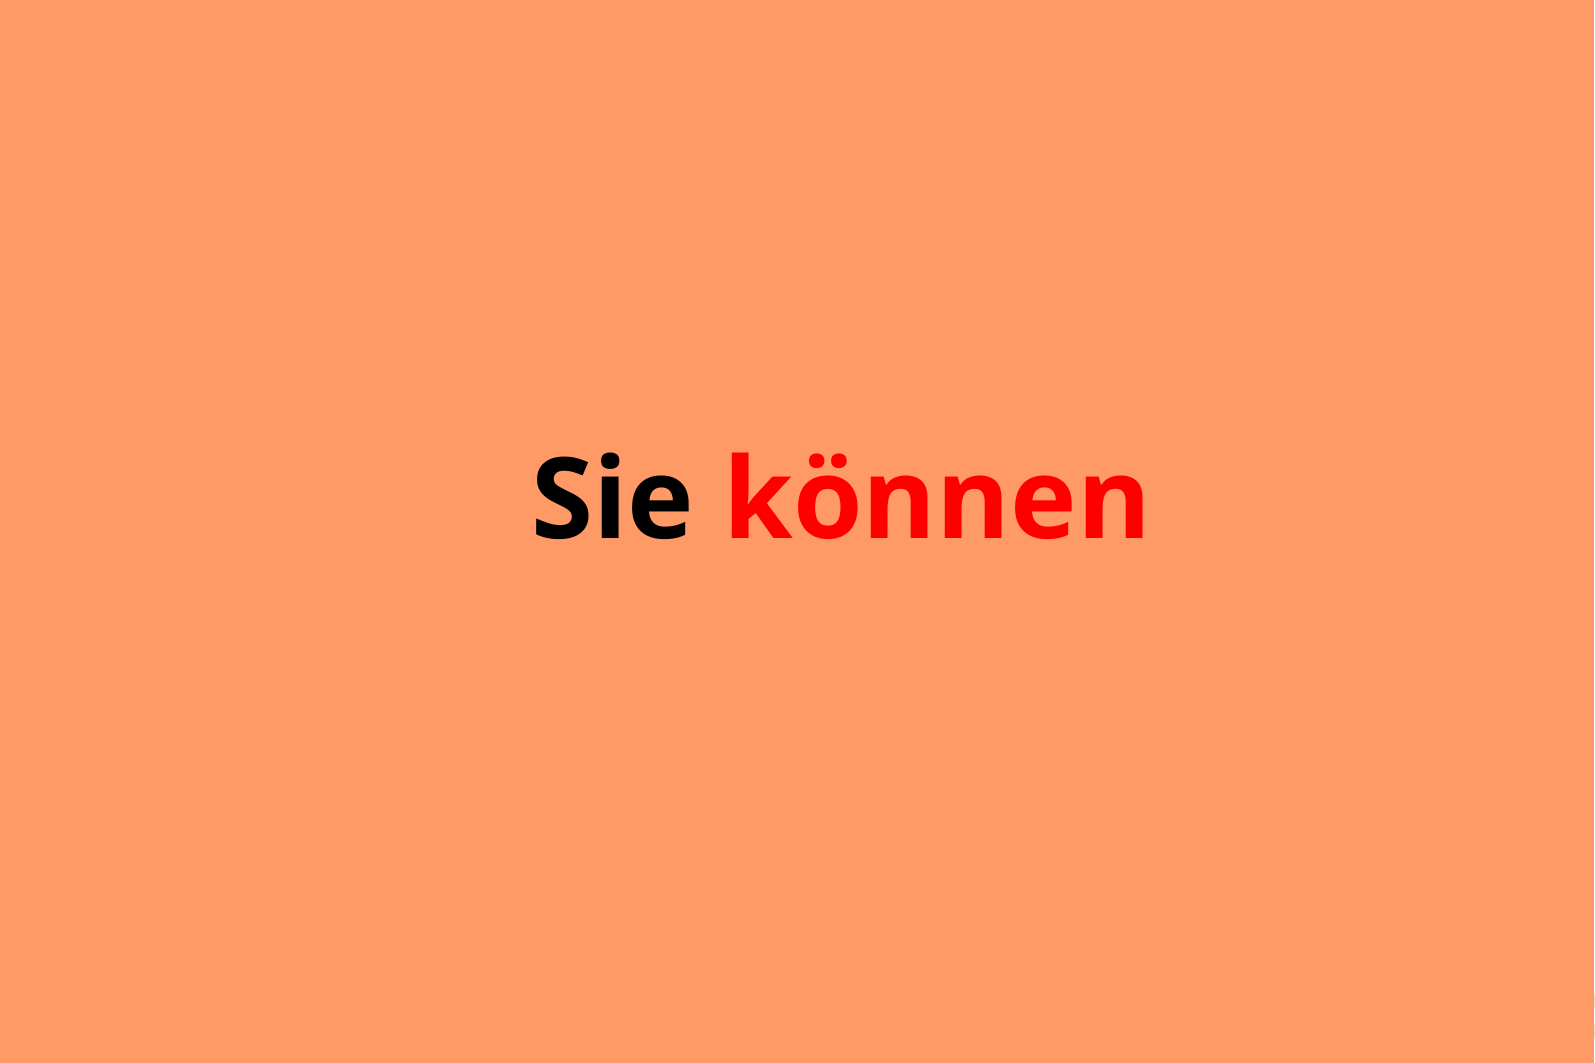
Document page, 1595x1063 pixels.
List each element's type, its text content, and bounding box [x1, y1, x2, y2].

subtitle Sie können [147, 147, 1536, 842]
